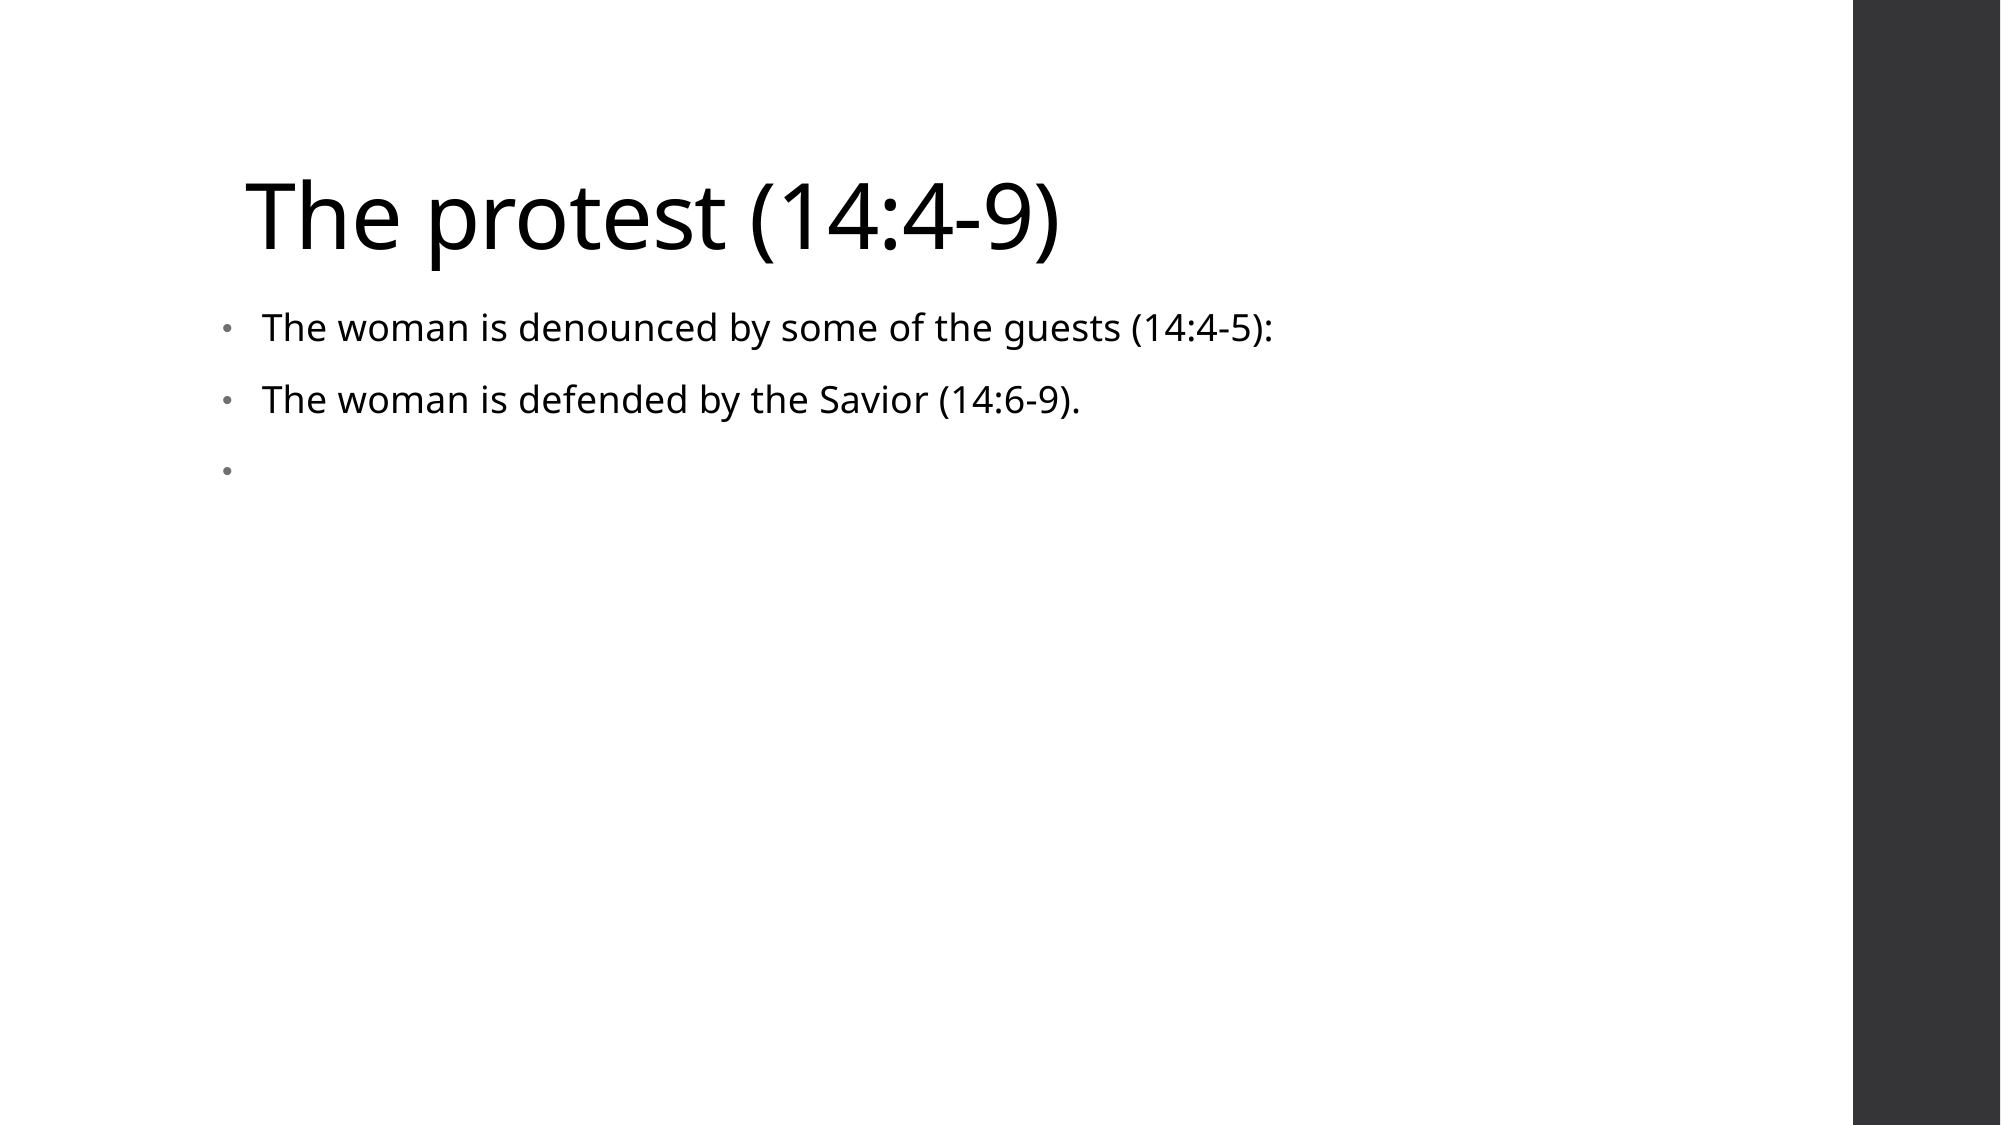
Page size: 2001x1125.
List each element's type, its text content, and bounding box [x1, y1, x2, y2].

title The protest (14:4-9) [206, 60, 1797, 278]
list The woman is denounced by some of the guests (14:4-5): The woman is defended by the Savior (14:6-9). [206, 299, 1617, 1014]
